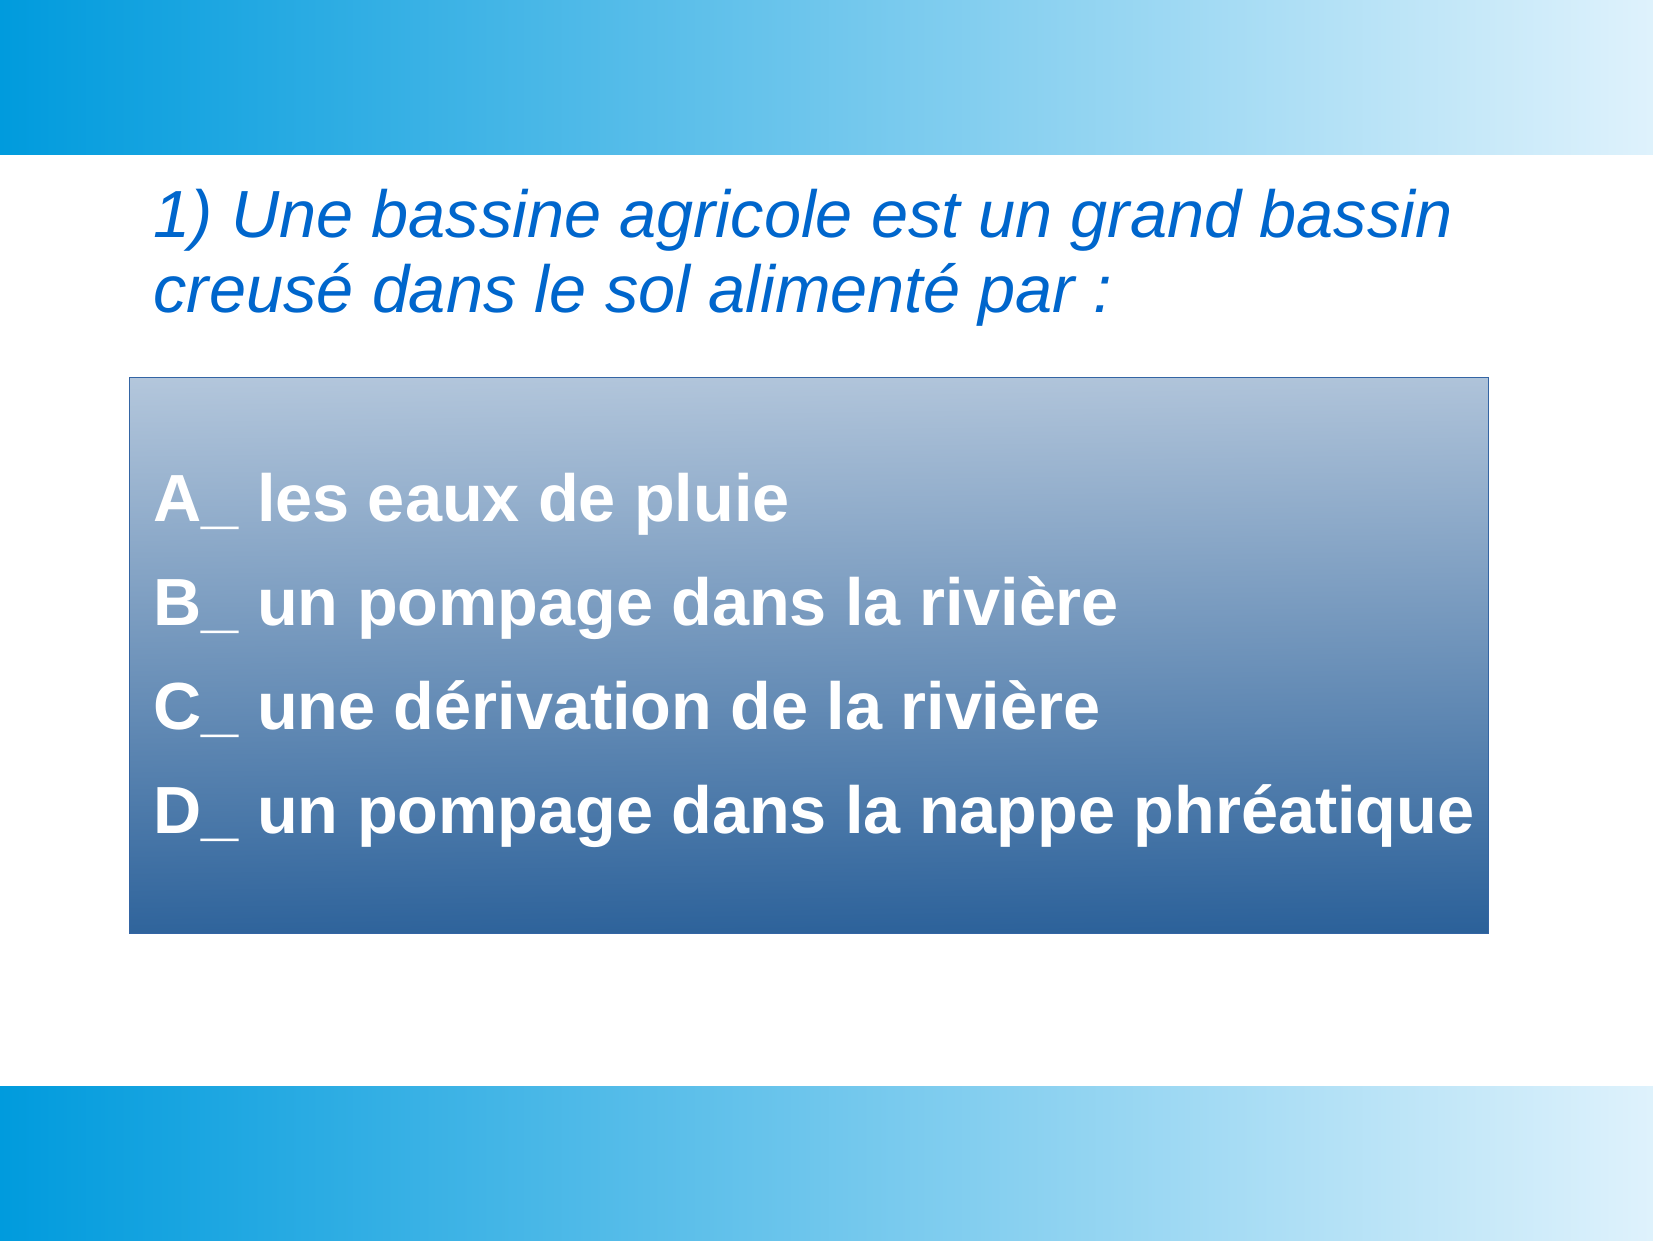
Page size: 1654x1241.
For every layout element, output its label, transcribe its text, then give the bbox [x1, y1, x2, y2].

list 1) Une bassine agricole est un grand bassin creusé dans le sol alimenté par : A_ les eaux de pluie B_ un pompage dans la rivière C_ une dérivation de la rivière D_ un pompage dans la nappe phréatique [82, 177, 1571, 1010]
text_box [118, 460, 1430, 532]
